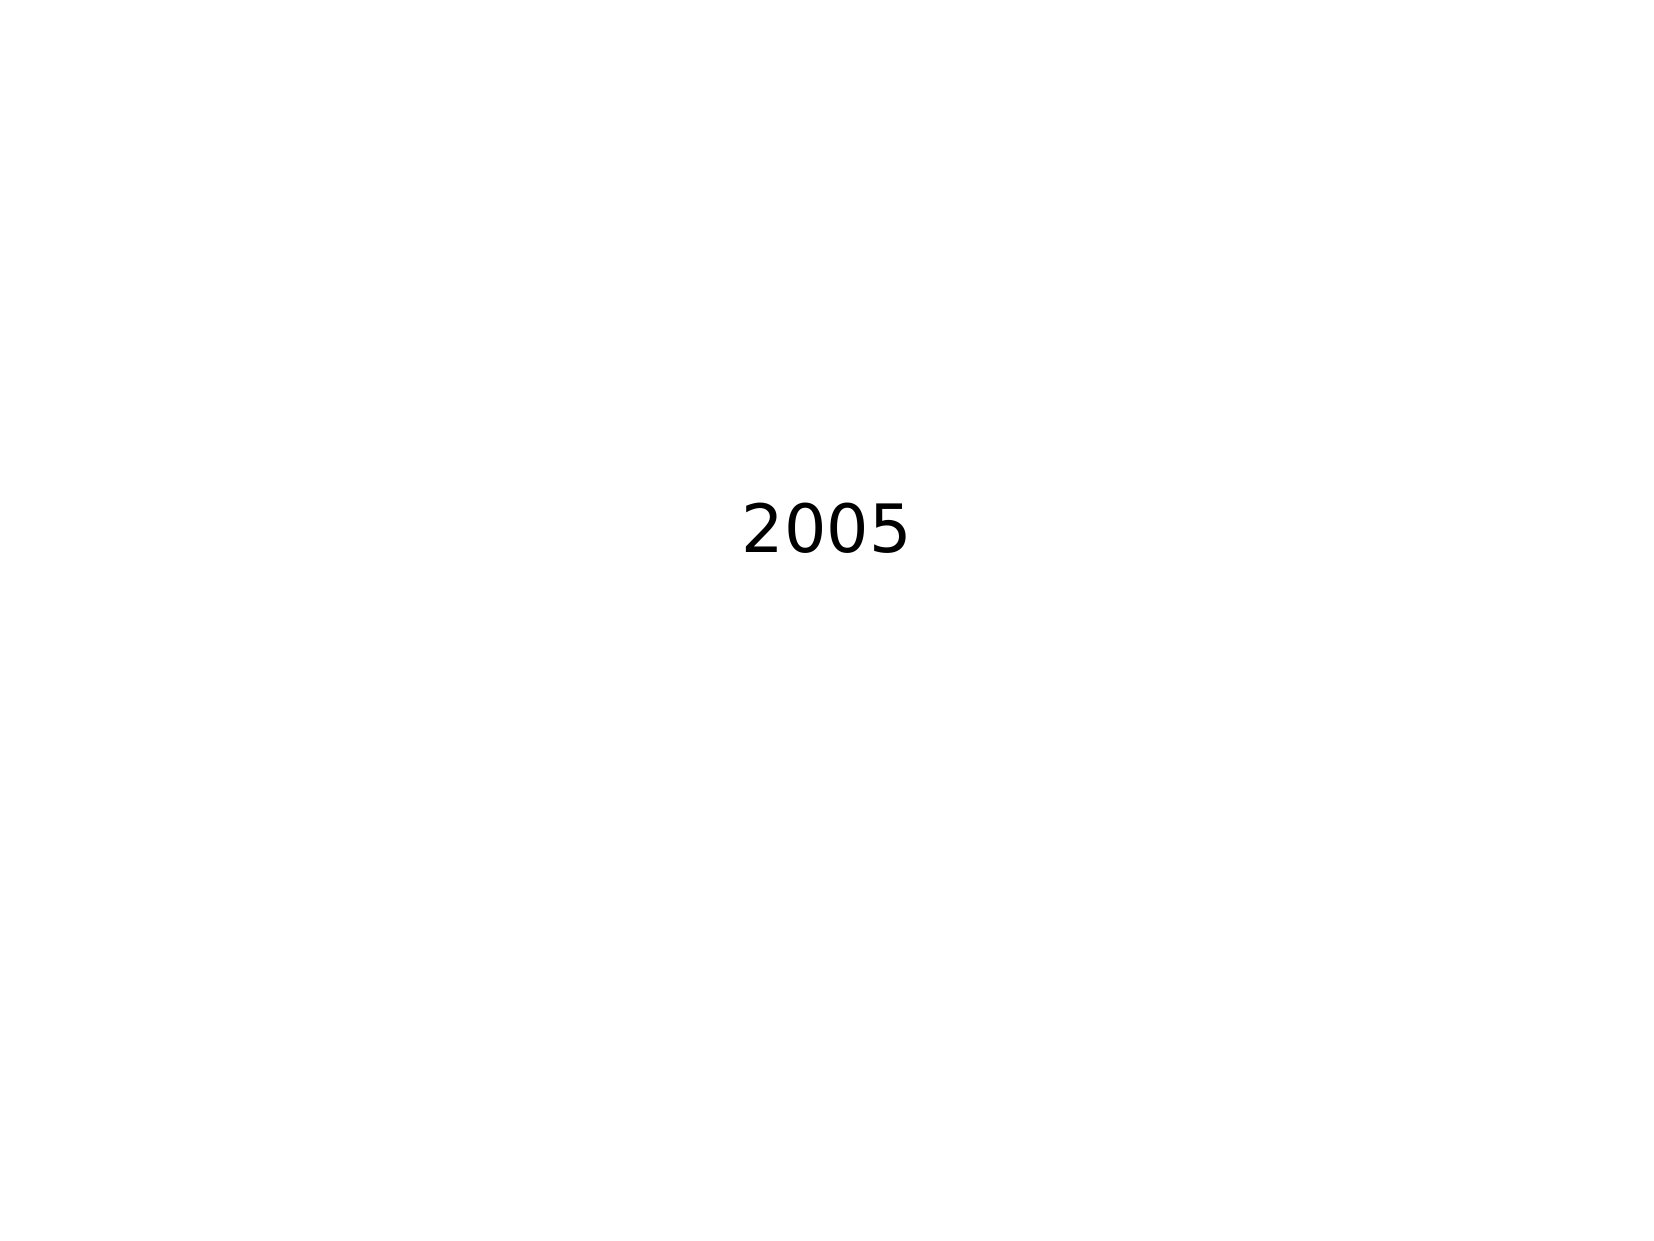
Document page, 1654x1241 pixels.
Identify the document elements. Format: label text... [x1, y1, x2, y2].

subtitle 2005 [82, 49, 1571, 1010]
